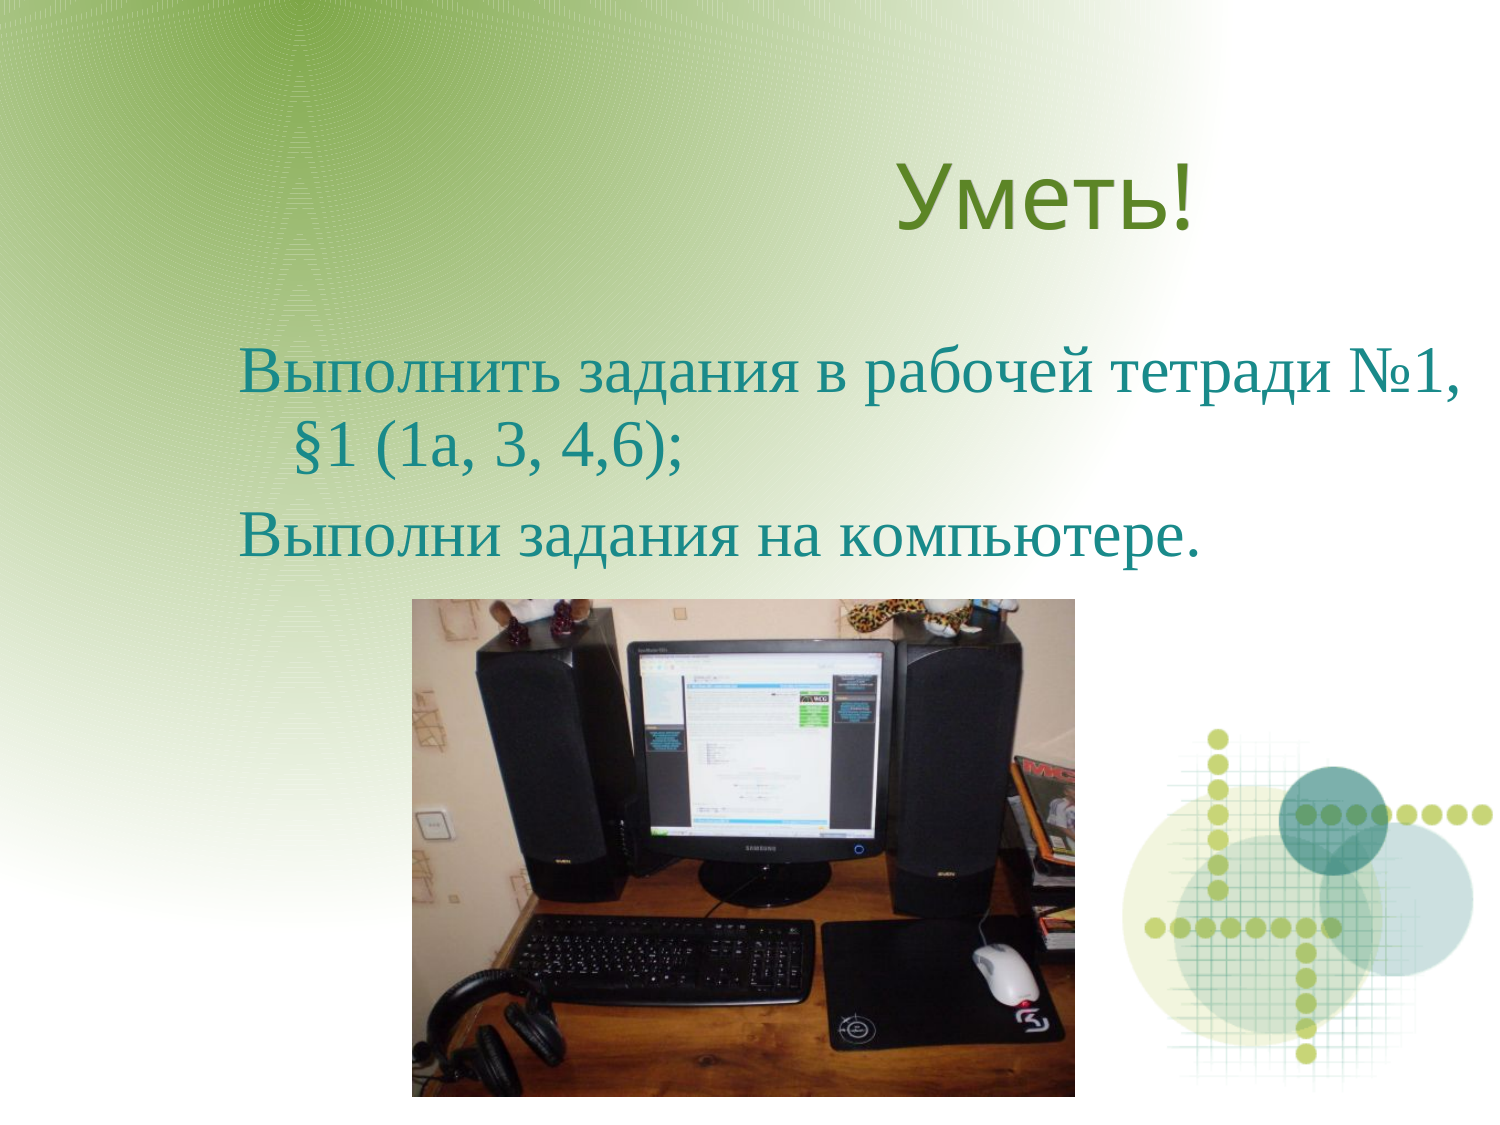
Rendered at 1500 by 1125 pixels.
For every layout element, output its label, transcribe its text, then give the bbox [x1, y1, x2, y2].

list Выполнить задания в рабочей тетради №1, §1 (1а, 3, 4,6); Выполни задания на компьютере. [206, 324, 1482, 1001]
picture [1110, 718, 1500, 1098]
picture [412, 599, 1075, 1097]
title Уметь! [206, 99, 1482, 288]
